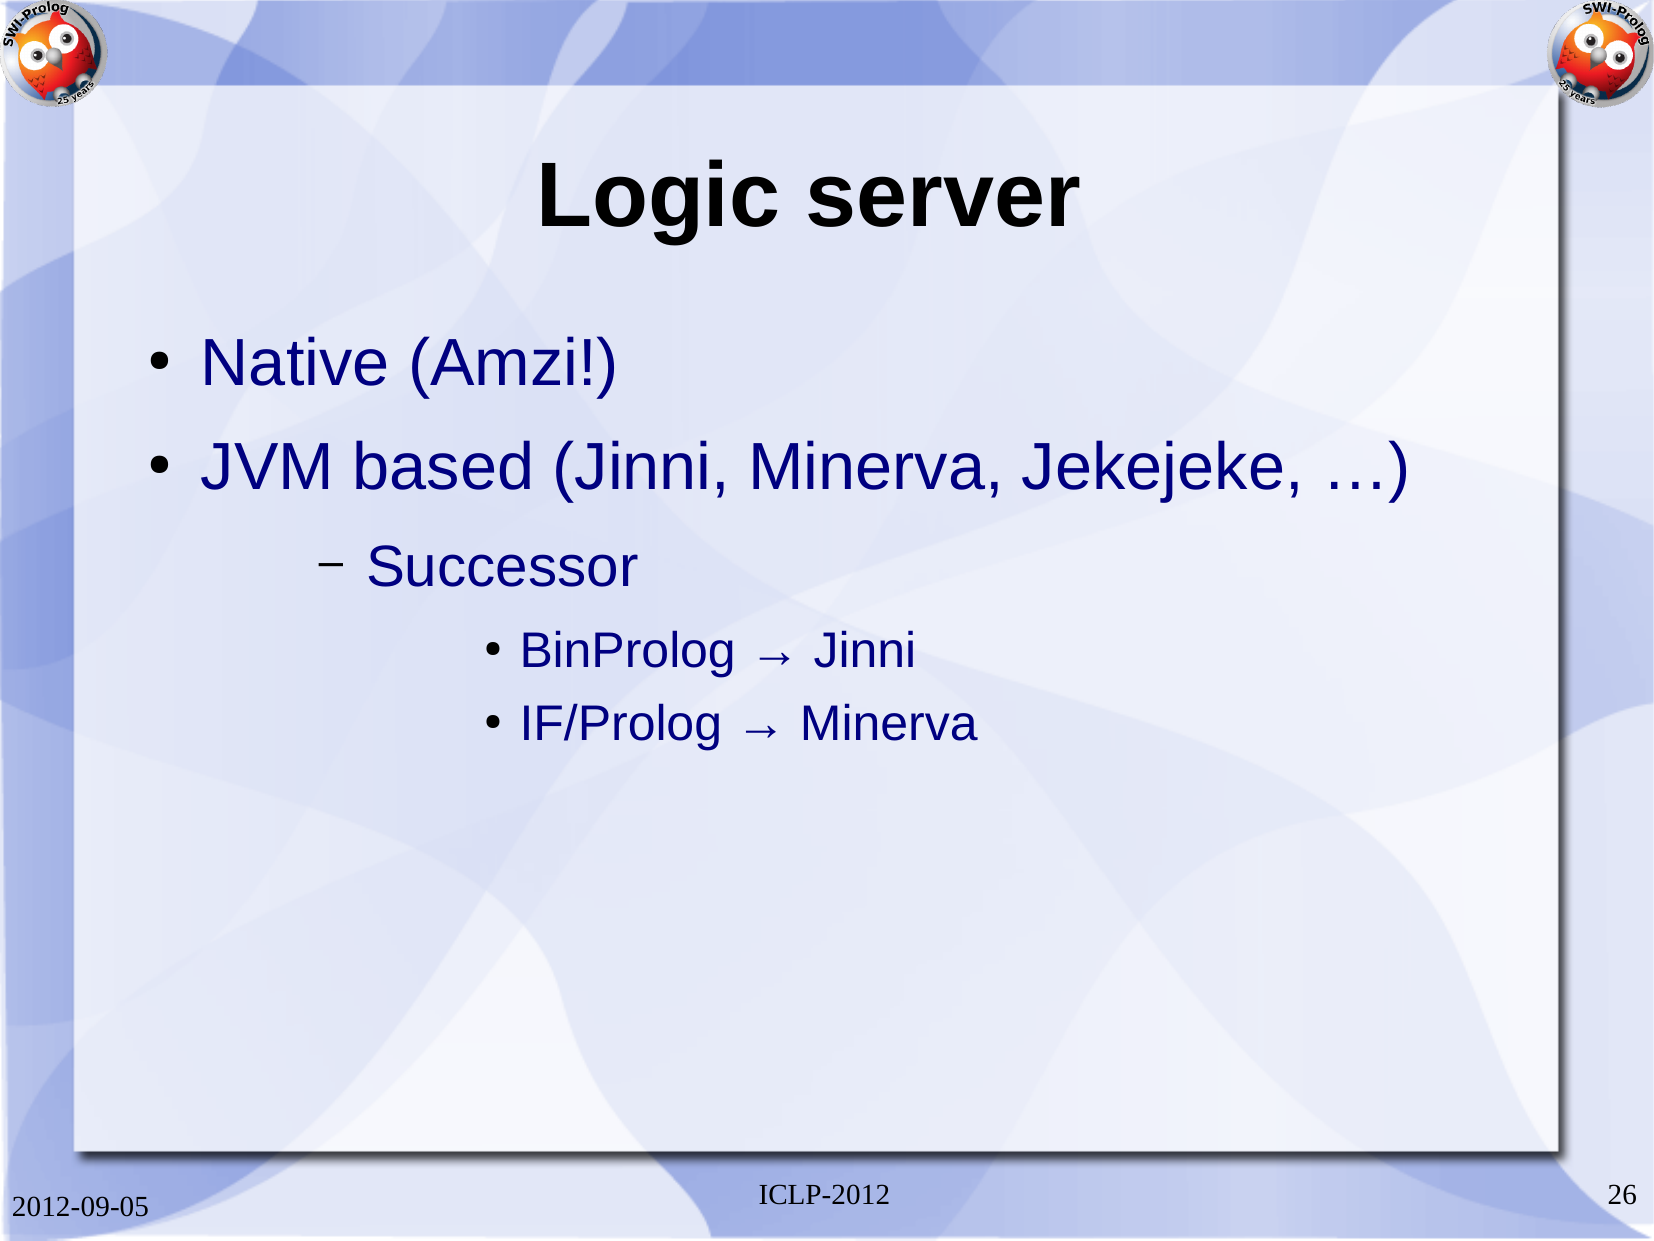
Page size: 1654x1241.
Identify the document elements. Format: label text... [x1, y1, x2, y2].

list Native (Amzi!) JVM based (Jinni, Minerva, Jekejeke, …) Successor BinProlog → Jinni IF/Prolog → Minerva [129, 324, 1489, 1045]
picture [0, 0, 1654, 1241]
title Logic server [82, 90, 1536, 298]
